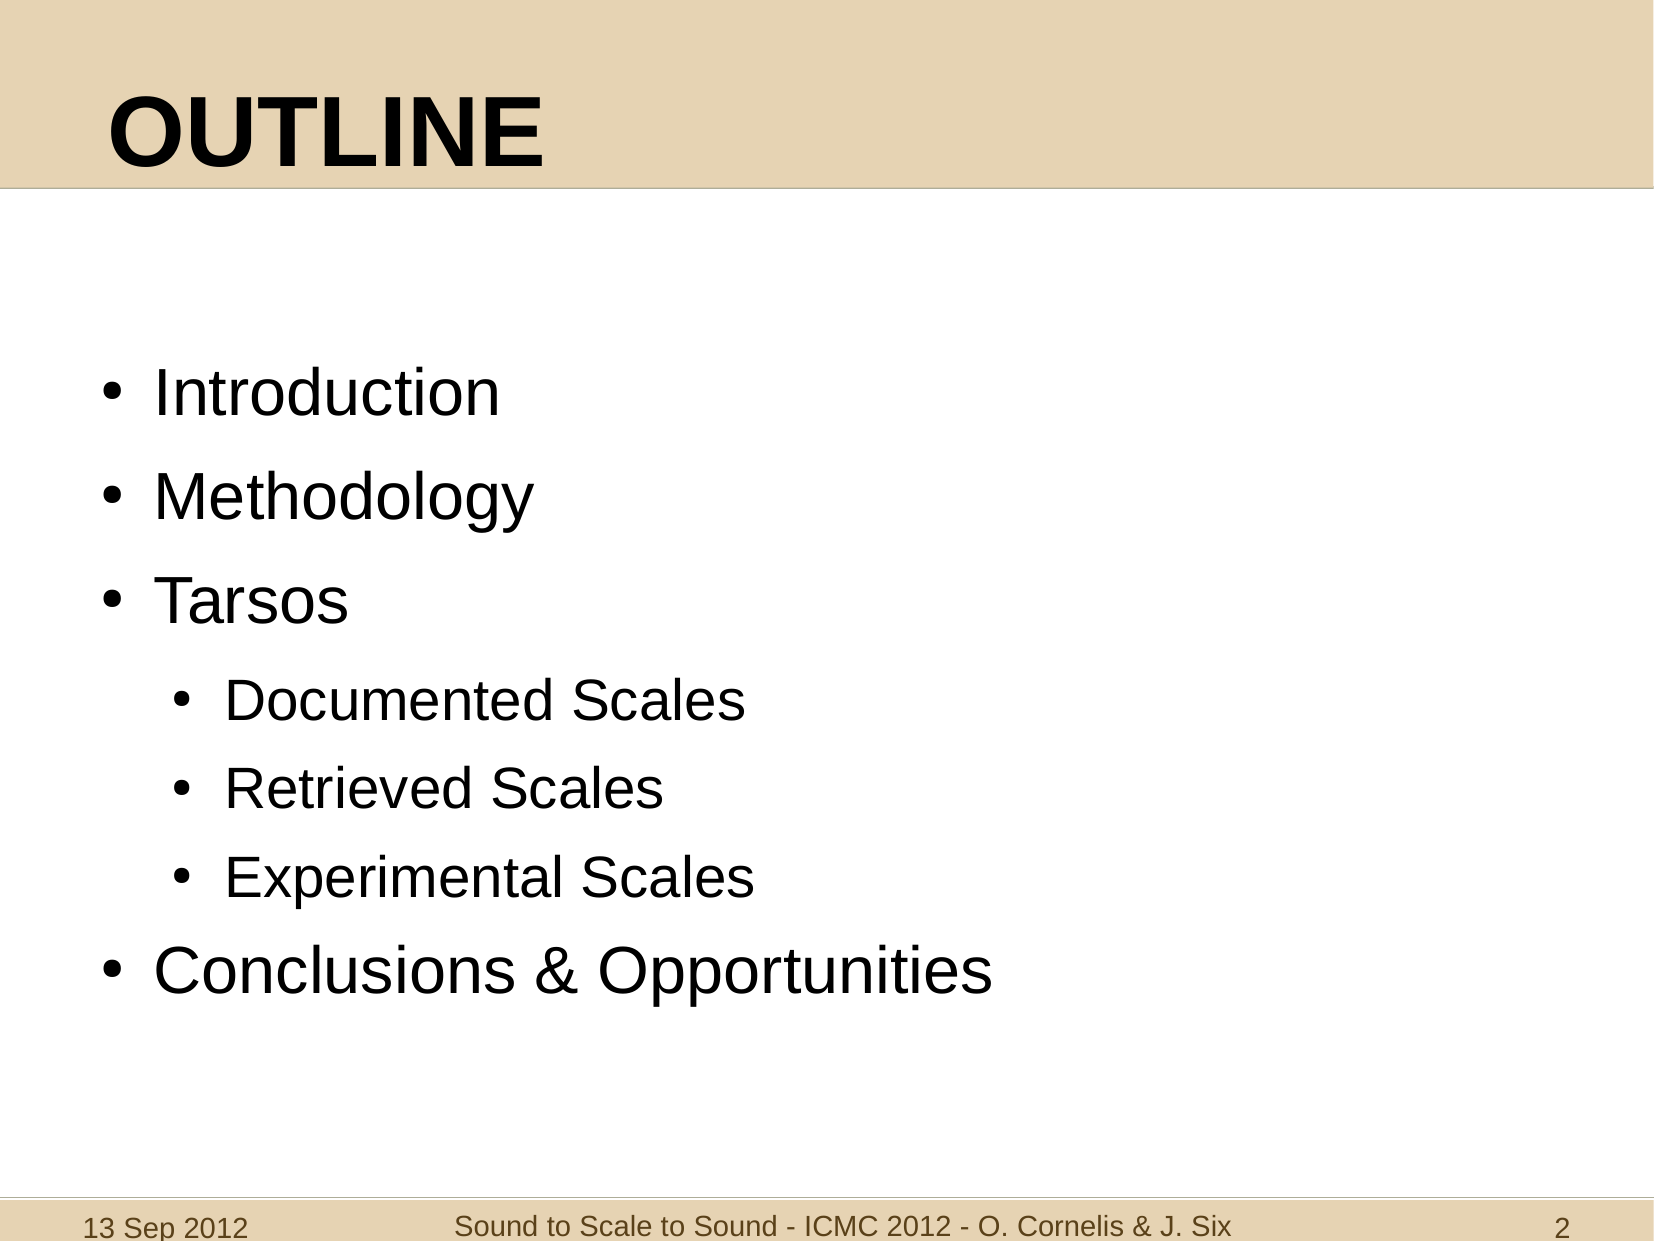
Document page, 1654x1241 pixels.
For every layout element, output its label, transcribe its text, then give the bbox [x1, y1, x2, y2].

title OUTLINE [0, 0, 1654, 188]
list Introduction Methodology Tarsos Documented Scales Retrieved Scales Experimental Scales Conclusions & Opportunities [82, 250, 1571, 1181]
